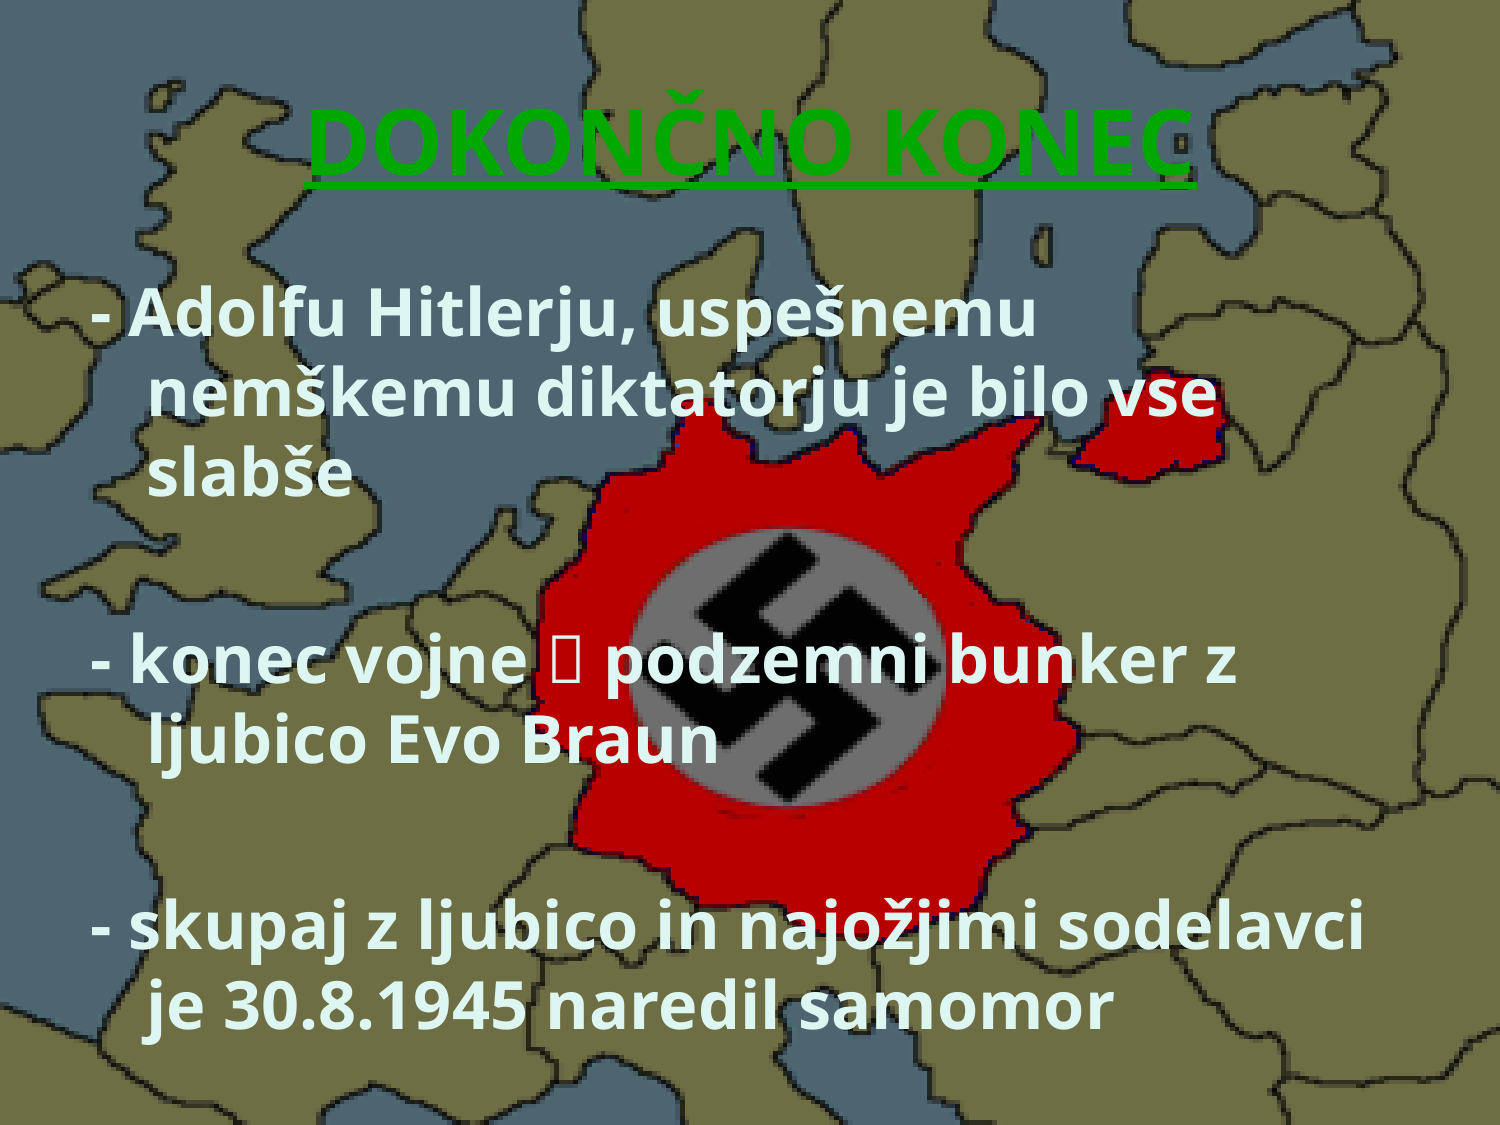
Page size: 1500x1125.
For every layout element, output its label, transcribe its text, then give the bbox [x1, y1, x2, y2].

picture [0, 0, 1500, 1125]
list - Adolfu Hitlerju, uspešnemu nemškemu diktatorju je bilo vse slabše - konec vojne  podzemni bunker z ljubico Evo Braun - skupaj z ljubico in najožjimi sodelavci je 30.8.1945 naredil samomor [75, 262, 1425, 1005]
title DOKONČNO KONEC [75, 45, 1425, 233]
